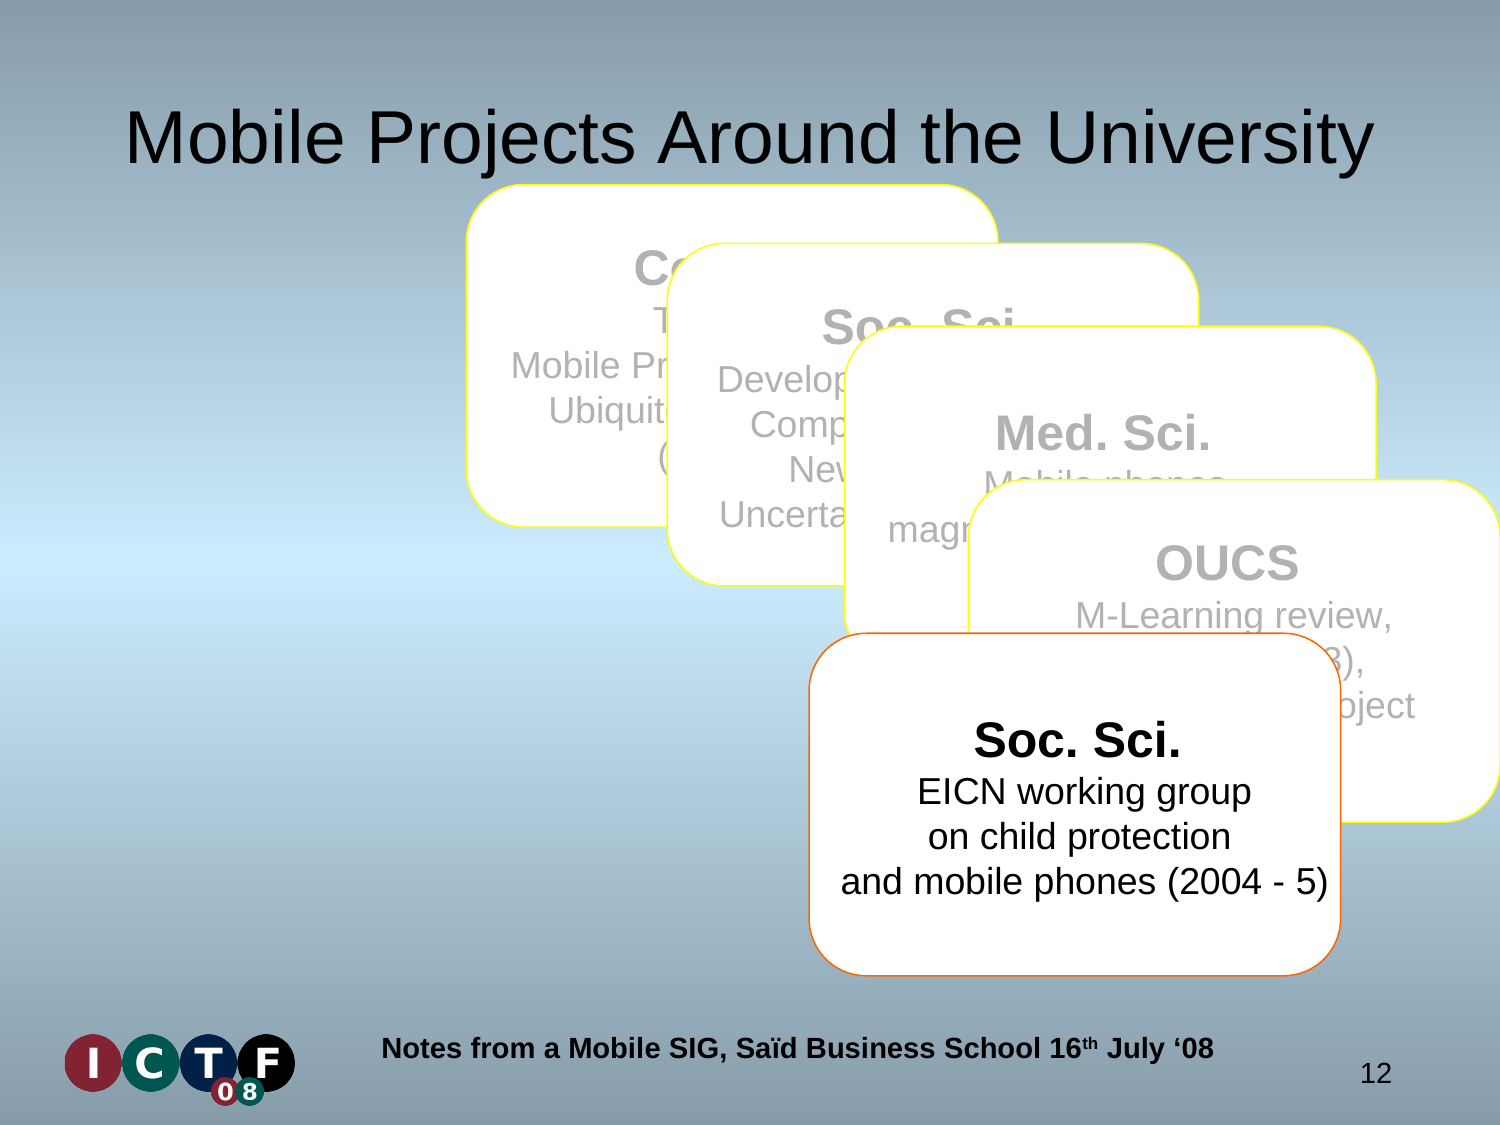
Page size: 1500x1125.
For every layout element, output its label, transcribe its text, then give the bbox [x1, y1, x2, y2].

text_box Comlab Theory of Mobile Processes (1990s), Ubiquitous Computing (2007 – ) [466, 184, 998, 528]
picture [64, 1034, 295, 1106]
text_box Med. Sci. Mobile phones, magnetic fields and cancer, (2003, 2006) [844, 326, 1377, 635]
title Mobile Projects Around the University [88, 74, 1412, 201]
text_box Soc. Sci. EICN working group on child protection and mobile phones (2004 - 5) [809, 633, 1341, 976]
text_box Soc. Sci. Development of Handheld Computing in the UK: New Technology, Uncertain Uses (1997 - 9) [667, 243, 1199, 586]
text_box OUCS M-Learning review, McLean (2003), JISC RAMBLE Project (2004 – 5) [968, 479, 1500, 823]
